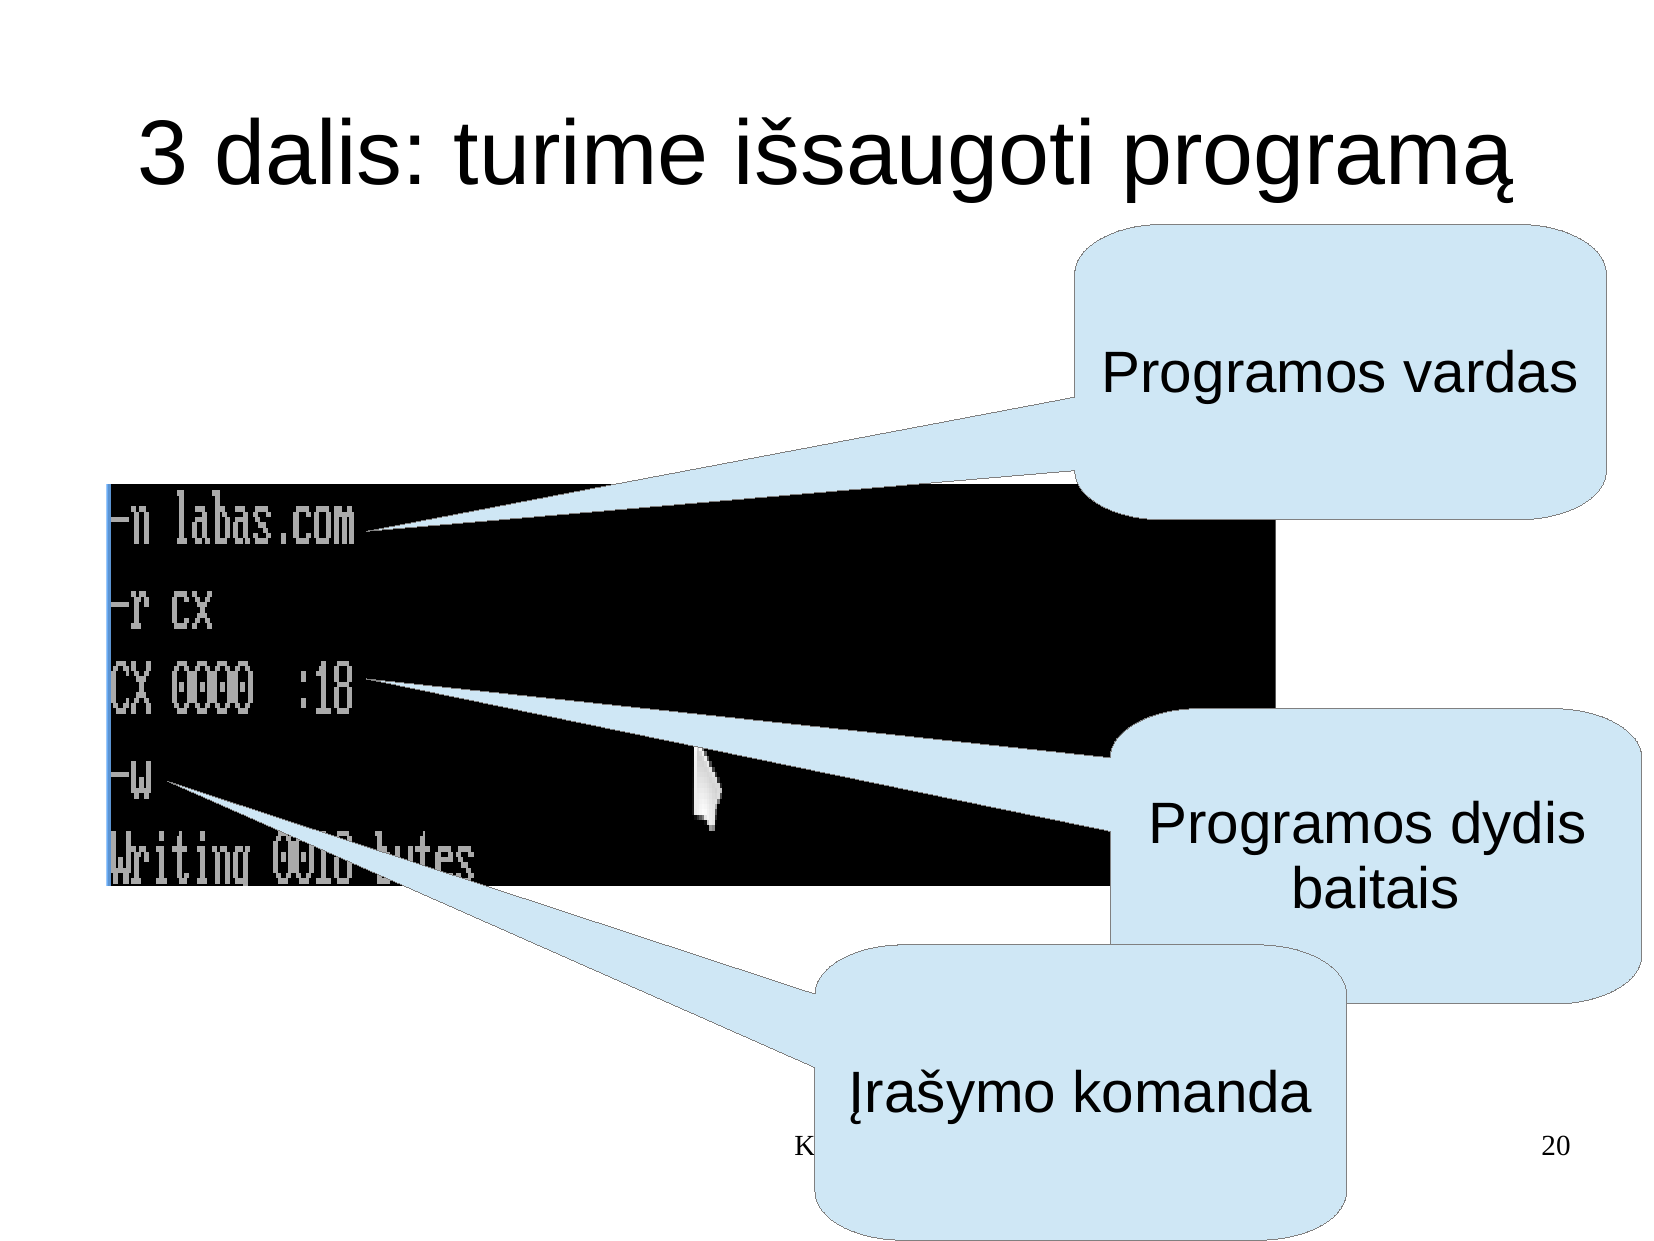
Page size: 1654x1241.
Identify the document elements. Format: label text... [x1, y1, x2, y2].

title 3 dalis: turime išsaugoti programą [82, 49, 1571, 257]
text_box Programos dydis baitais [366, 678, 1642, 1004]
text_box Programos vardas [366, 224, 1607, 532]
picture [106, 484, 1276, 886]
text_box Įrašymo komanda [167, 781, 1347, 1241]
